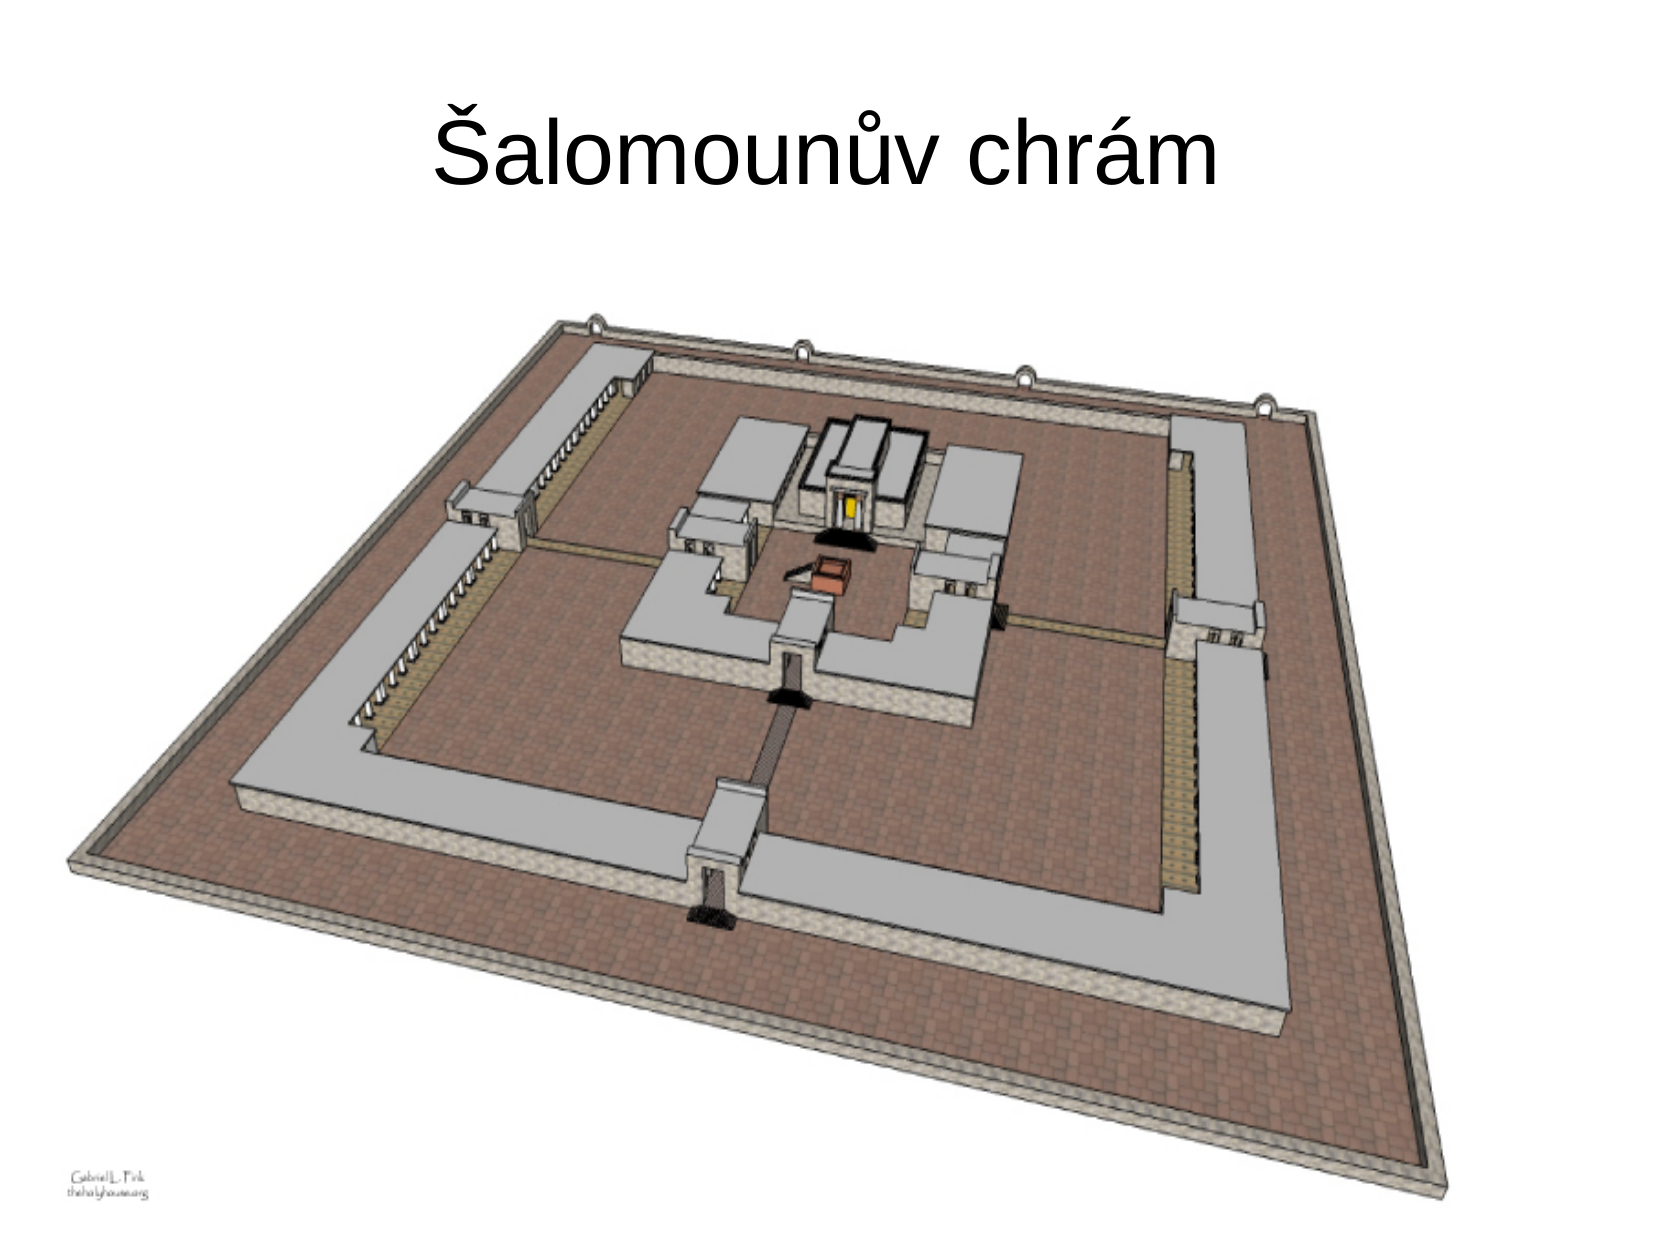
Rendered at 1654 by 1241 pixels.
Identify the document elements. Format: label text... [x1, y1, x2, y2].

title Šalomounův chrám [82, 49, 1571, 257]
picture [59, 295, 1465, 1214]
